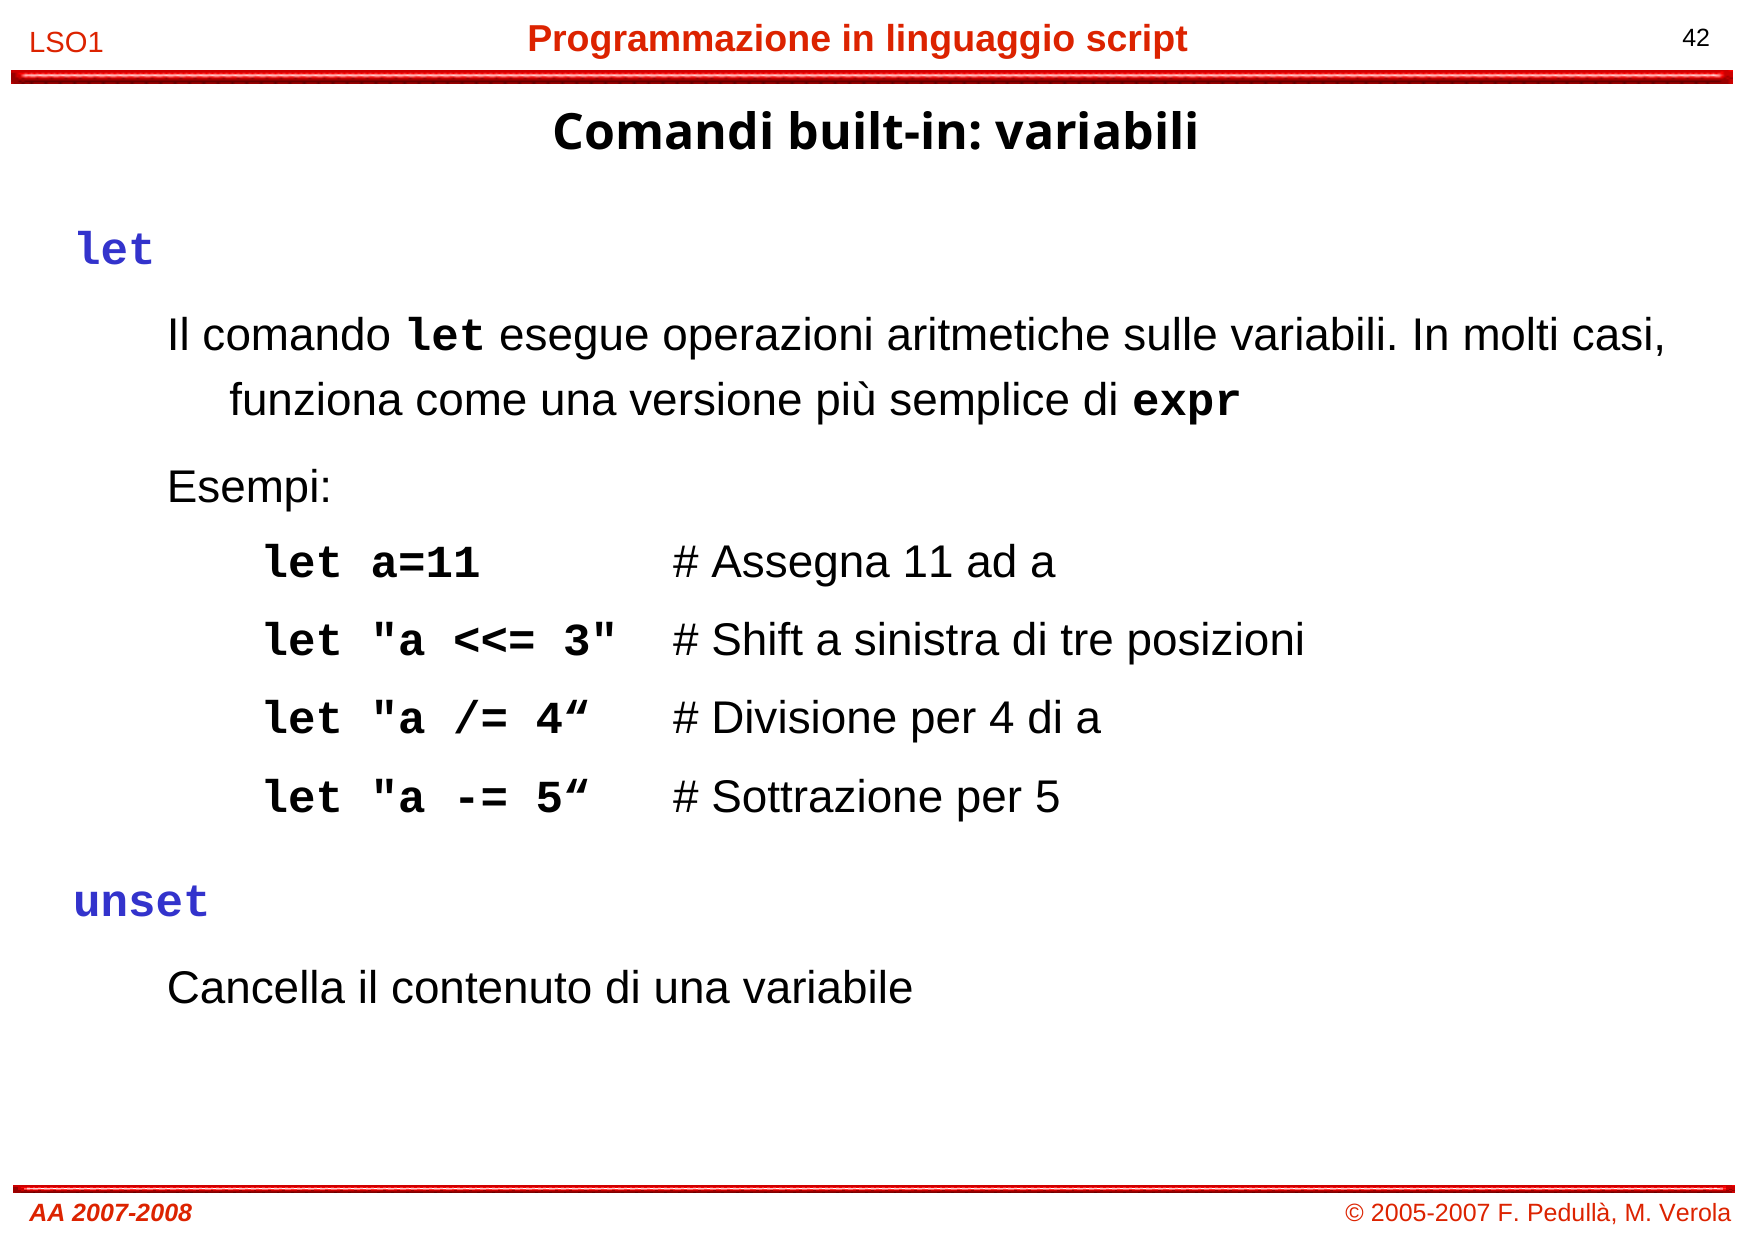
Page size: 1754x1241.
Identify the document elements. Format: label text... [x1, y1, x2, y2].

title Comandi built-in: variabili [512, 84, 1241, 180]
picture [11, 70, 1733, 84]
picture [13, 1185, 1735, 1193]
list let Il comando let esegue operazioni aritmetiche sulle variabili. In molti casi, funziona come una versione più semplice di expr Esempi: let a=11 # Assegna 11 ad a let "a <<= 3" # Shift a sinistra di tre posizioni let "a /= 4“ # Divisione per 4 di a let "a -= 5“ # Sottrazione per 5 unset Cancella il contenuto di una variabile [58, 206, 1696, 1029]
